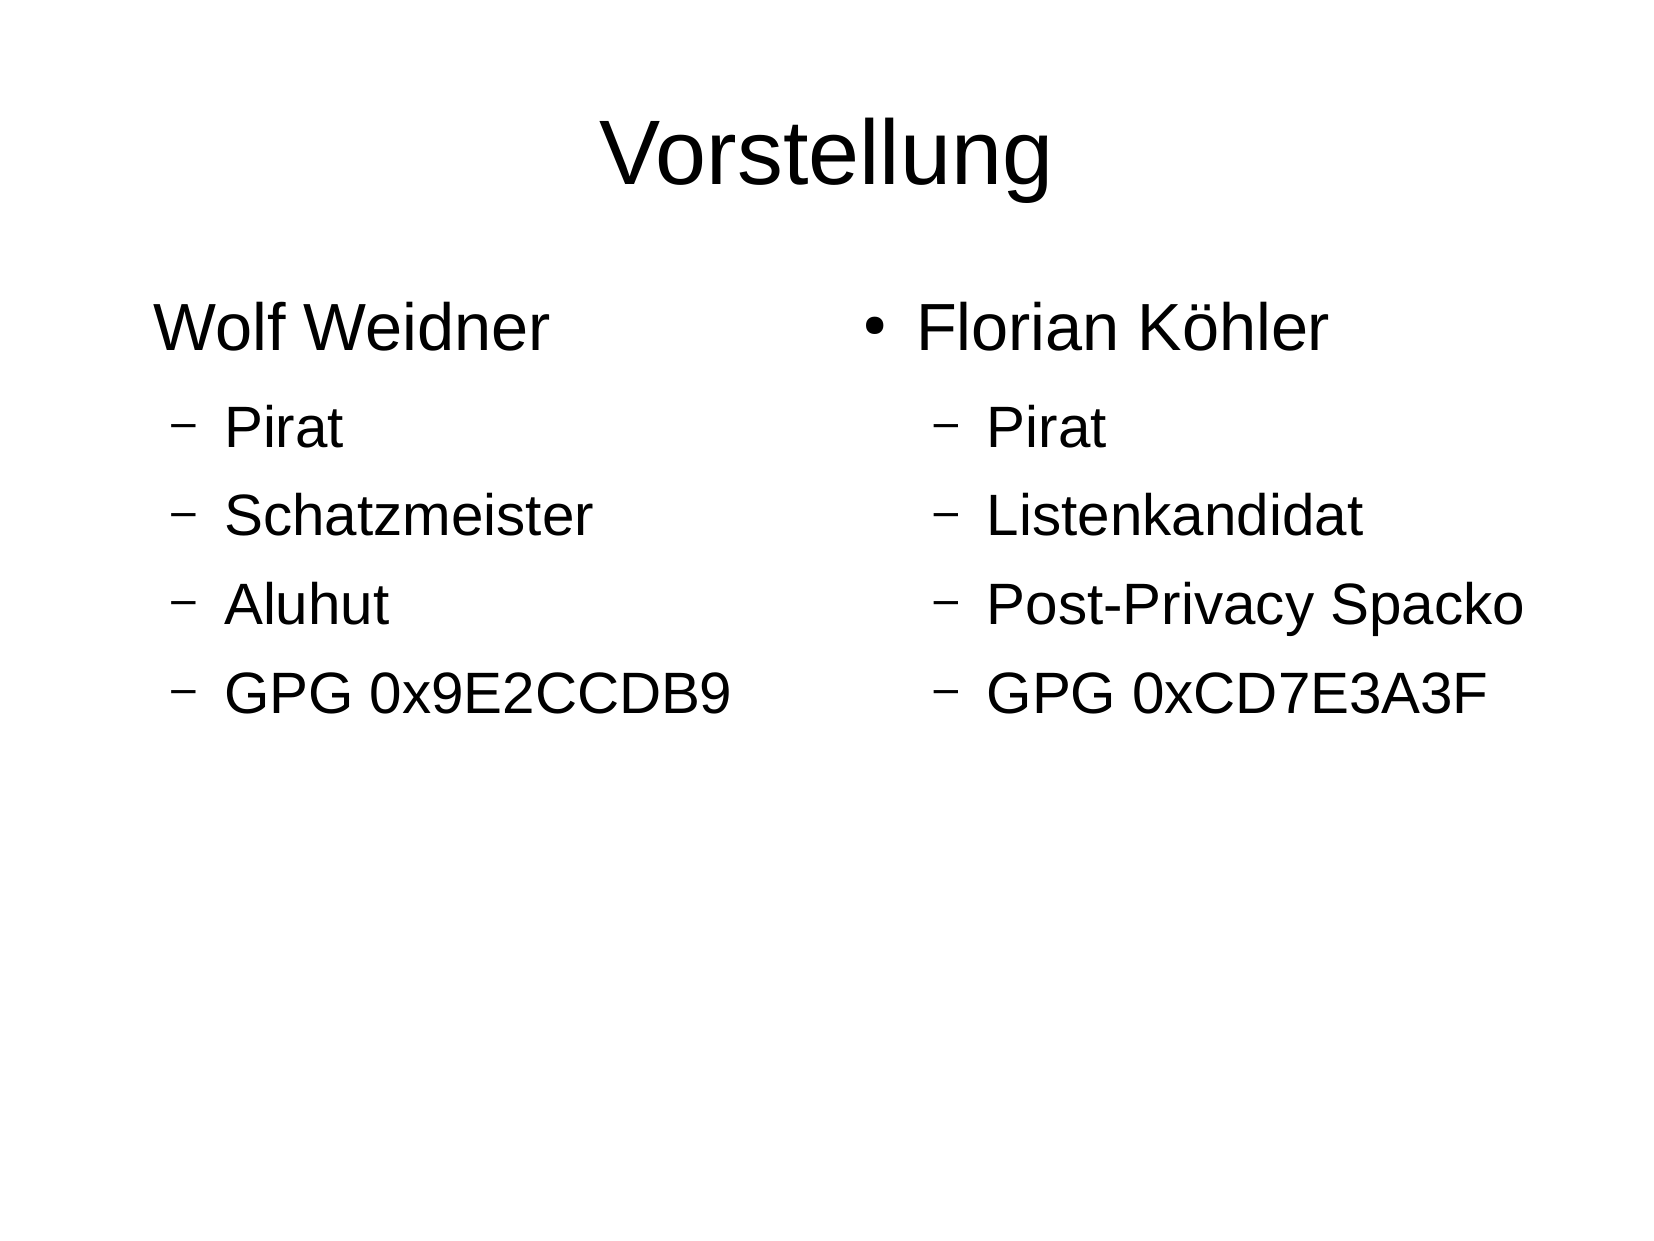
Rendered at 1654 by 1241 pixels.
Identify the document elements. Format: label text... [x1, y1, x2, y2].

list Wolf Weidner Pirat Schatzmeister Aluhut GPG 0x9E2CCDB9 [82, 290, 809, 1010]
title Vorstellung [82, 49, 1571, 257]
list Florian Köhler Pirat Listenkandidat Post-Privacy Spacko GPG 0xCD7E3A3F [845, 290, 1572, 1010]
